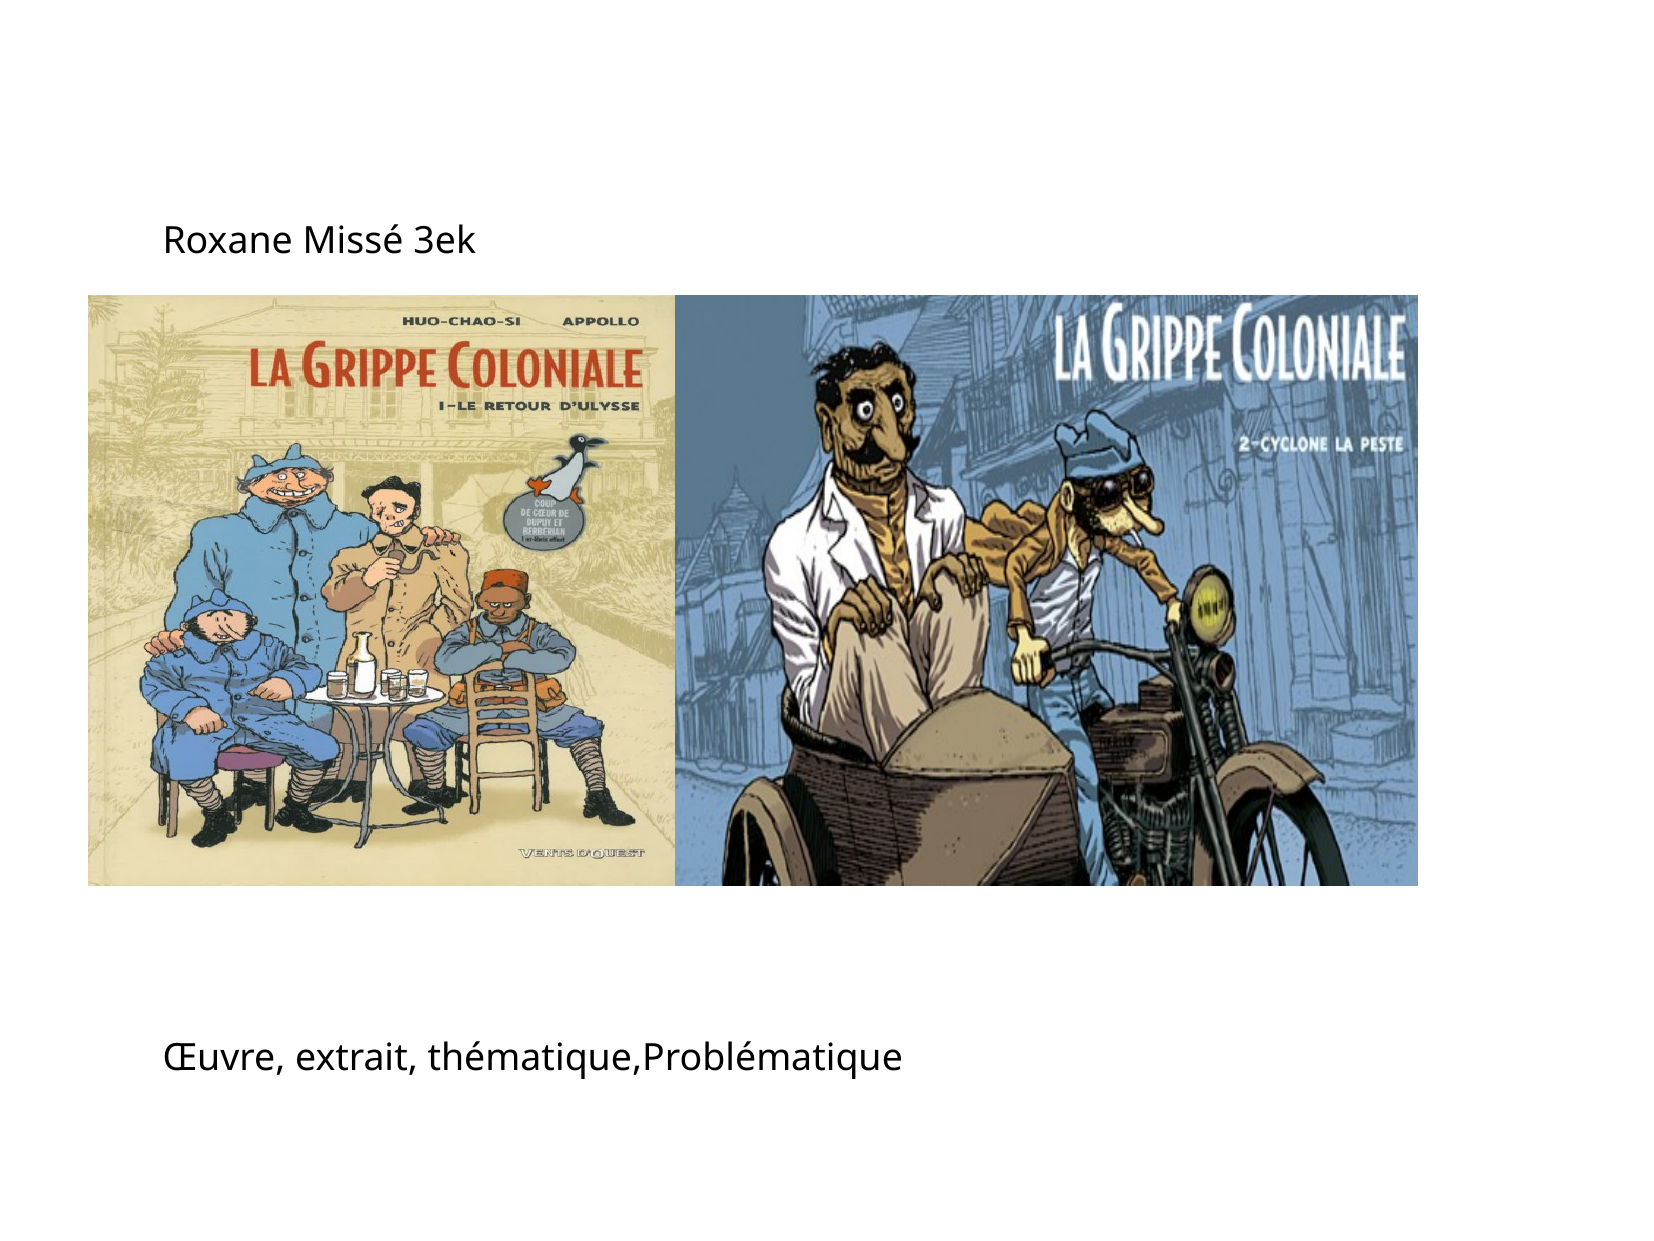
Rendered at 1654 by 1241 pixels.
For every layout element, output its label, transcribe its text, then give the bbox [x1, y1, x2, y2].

text_box Roxane Missé 3ek Œuvre, extrait, thématique,Problématique [147, 886, 1221, 1241]
text_box Roxane Missé 3ek Œuvre, extrait, thématique,Problématique [147, 206, 1221, 295]
picture [88, 295, 1418, 886]
